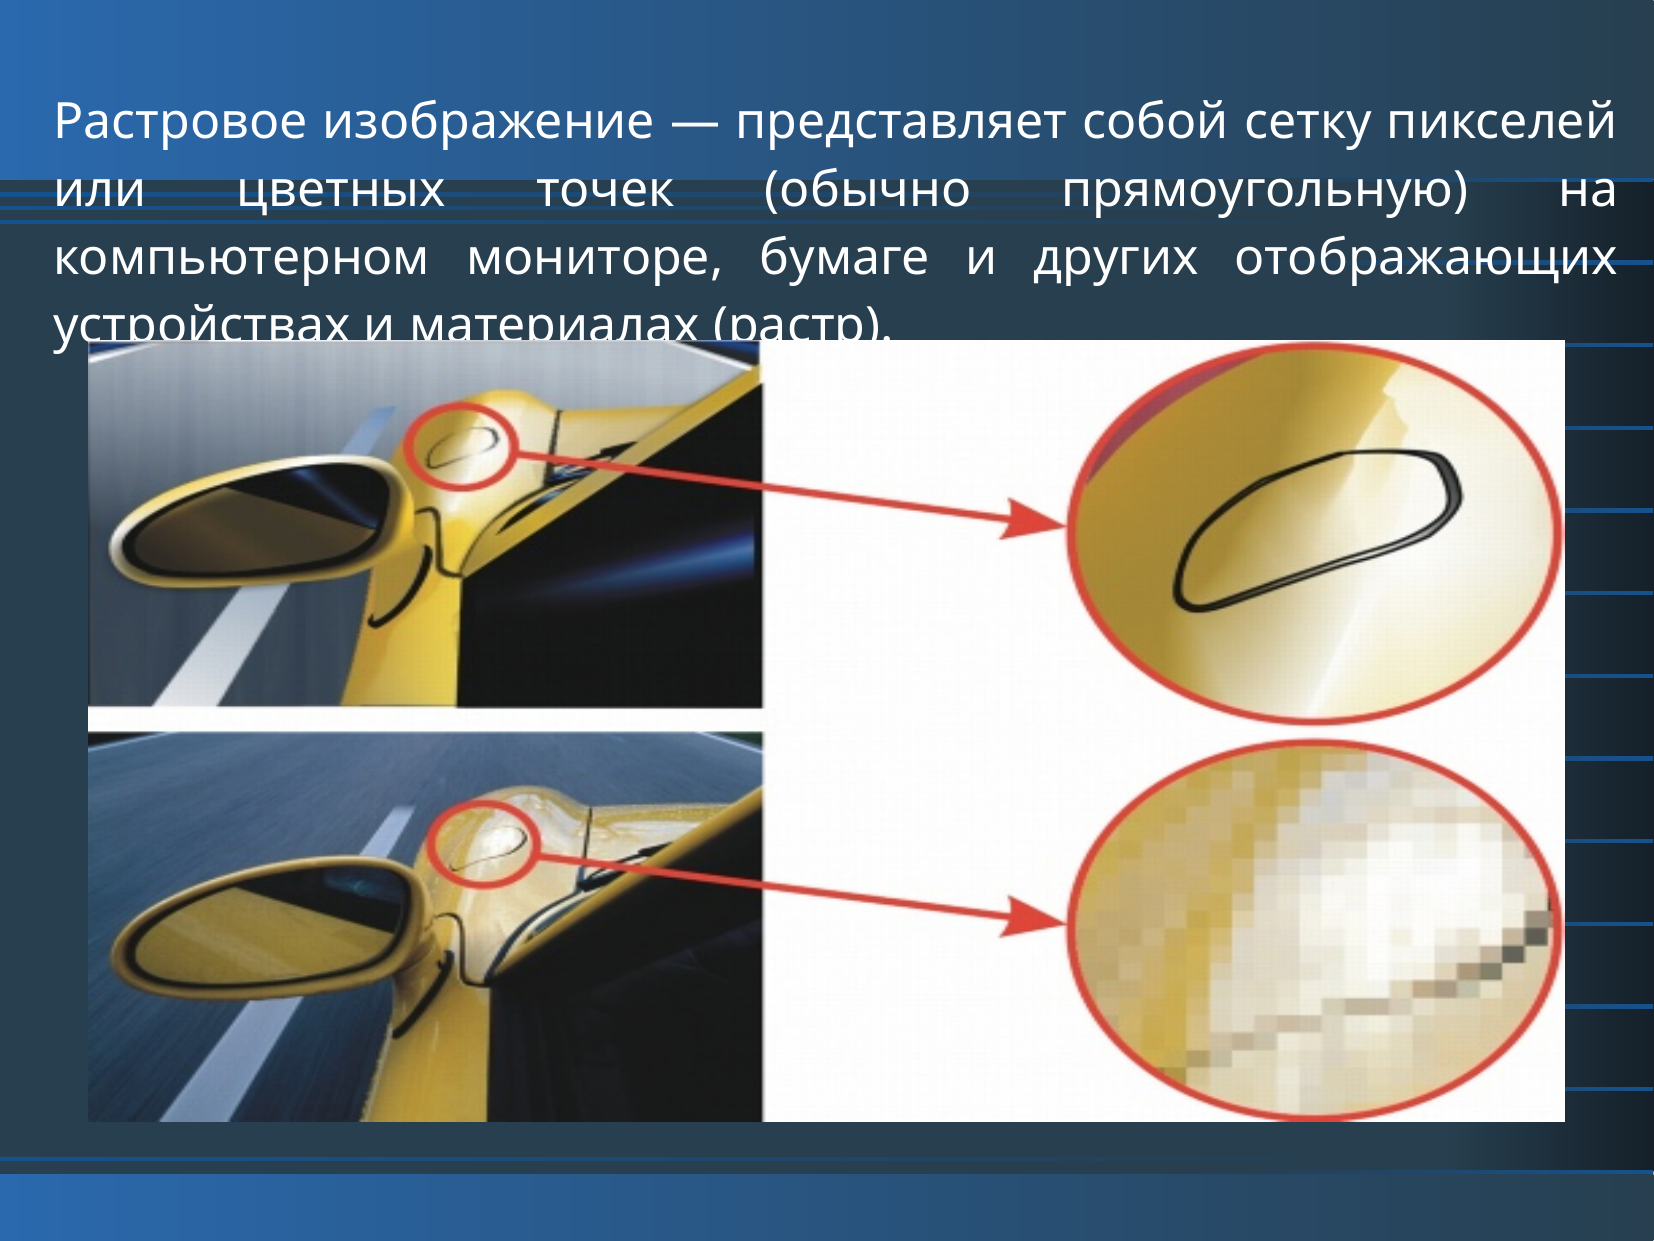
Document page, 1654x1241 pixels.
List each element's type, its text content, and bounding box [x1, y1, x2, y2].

text_box Растровое изображение — представляет собой сетку пикселей или цветных точек (обычно прямоугольную) на компьютерном мониторе, бумаге и других отображающих устройствах и материалах (растр). [38, 77, 1634, 323]
picture [88, 340, 1565, 1123]
